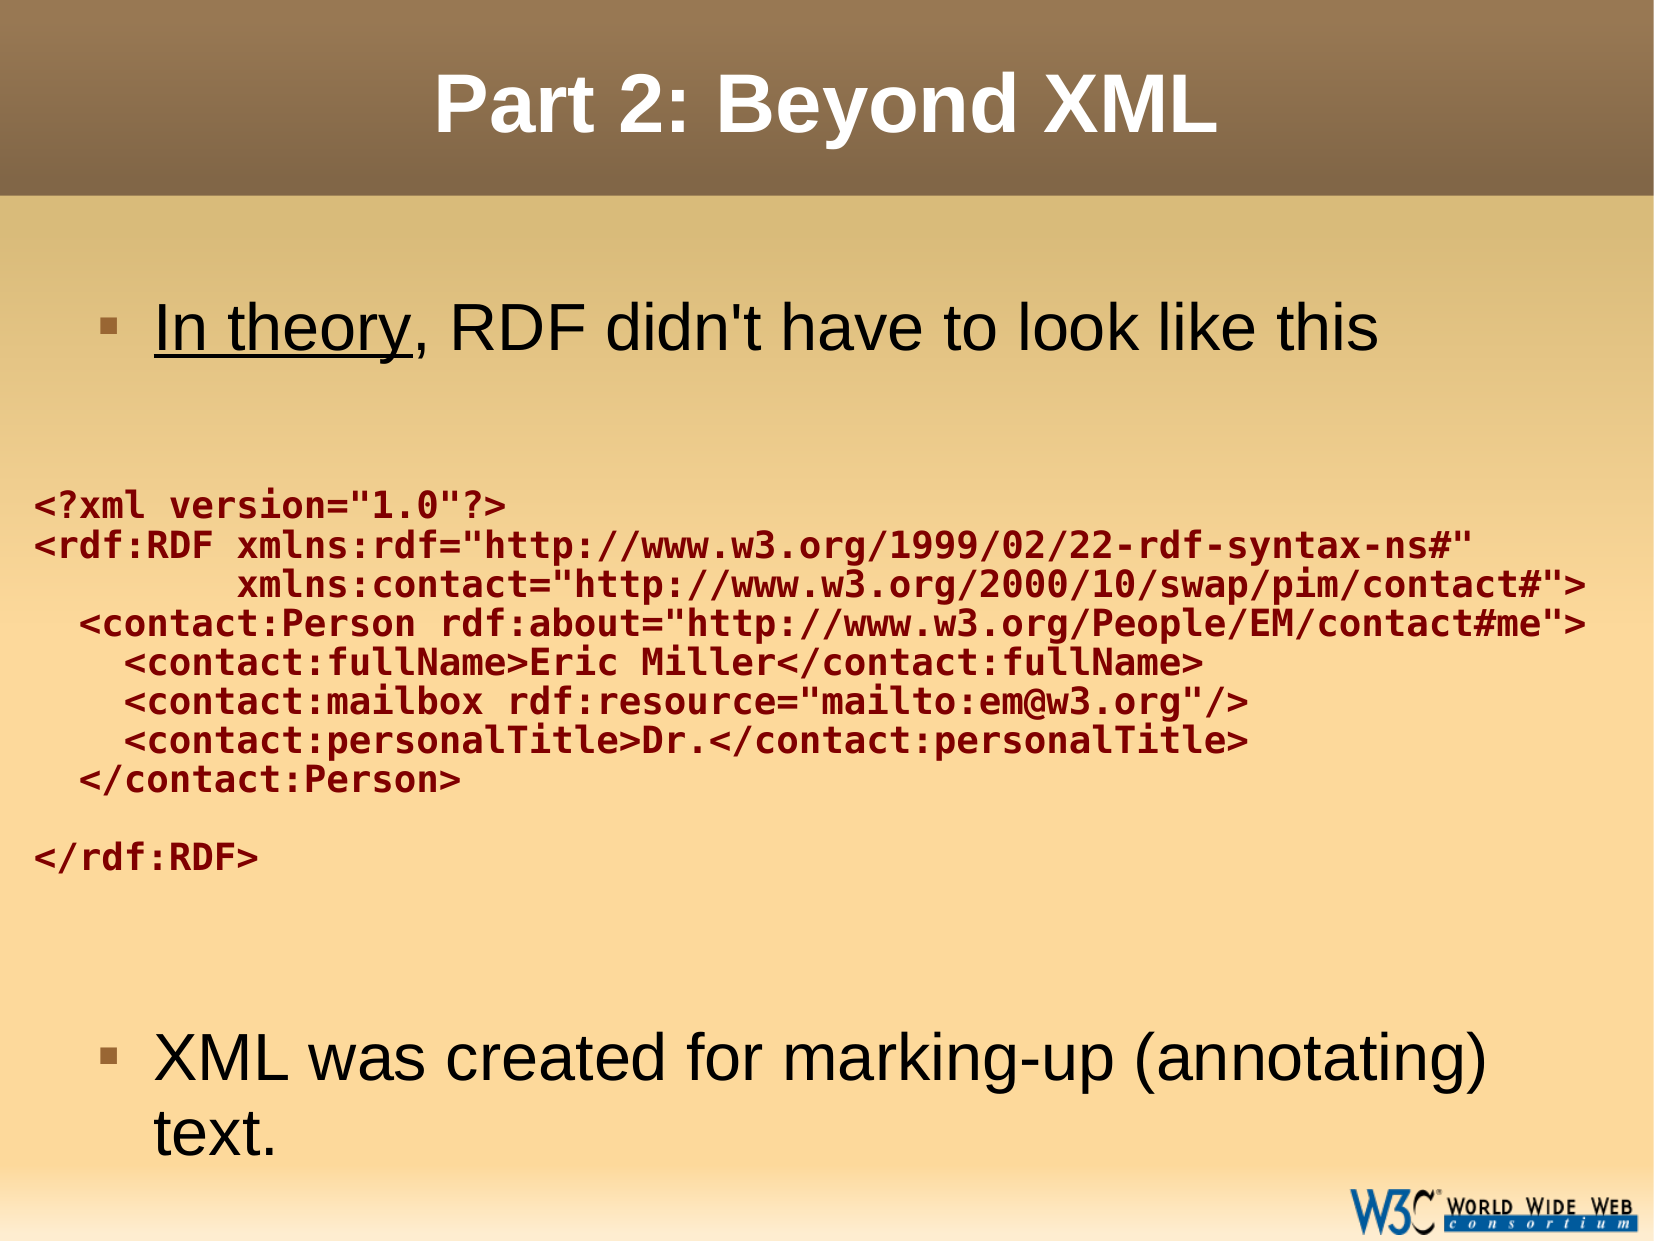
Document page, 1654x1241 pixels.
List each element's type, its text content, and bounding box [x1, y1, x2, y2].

text_box <?xml version="1.0"?> <rdf:RDF xmlns:rdf="http://www.w3.org/1999/02/22-rdf-syntax-ns#" xmlns:contact="http://www.w3.org/2000/10/swap/pim/contact#"> <contact:Person rdf:about="http://www.w3.org/People/EM/contact#me"> <contact:fullName>Eric Miller</contact:fullName> <contact:mailbox rdf:resource="mailto:em@w3.org"/> <contact:personalTitle>Dr.</contact:personalTitle> </contact:Person> </rdf:RDF> [29, 490, 1625, 915]
list In theory, RDF didn't have to look like this XML was created for marking-up (annotating) text. [82, 915, 1571, 1170]
list In theory, RDF didn't have to look like this XML was created for marking-up (annotating) text. [82, 290, 1571, 490]
title Part 2: Beyond XML [0, 0, 1654, 208]
picture [0, 208, 1654, 1241]
